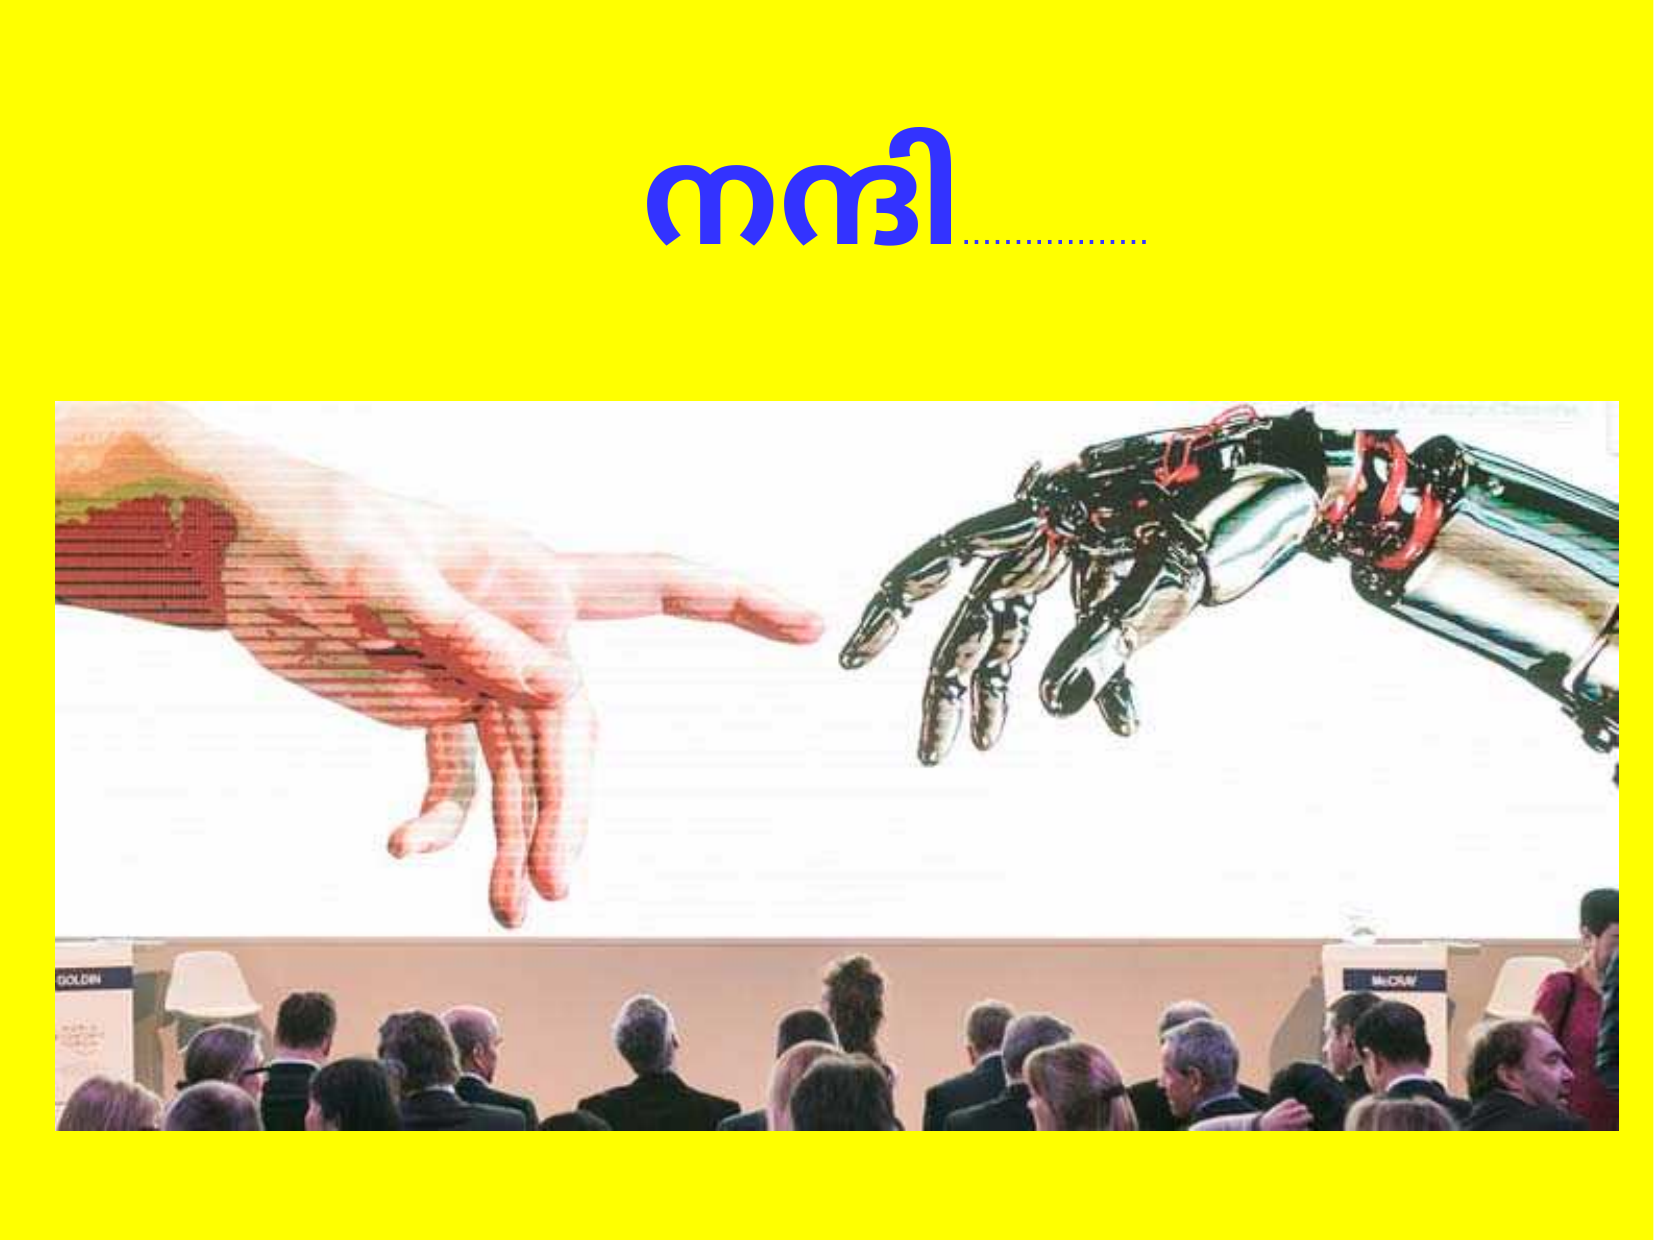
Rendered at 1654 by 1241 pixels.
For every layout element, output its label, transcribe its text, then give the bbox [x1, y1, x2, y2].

picture [55, 401, 1619, 1131]
text_box നന്ദി.................. [330, 118, 1276, 345]
